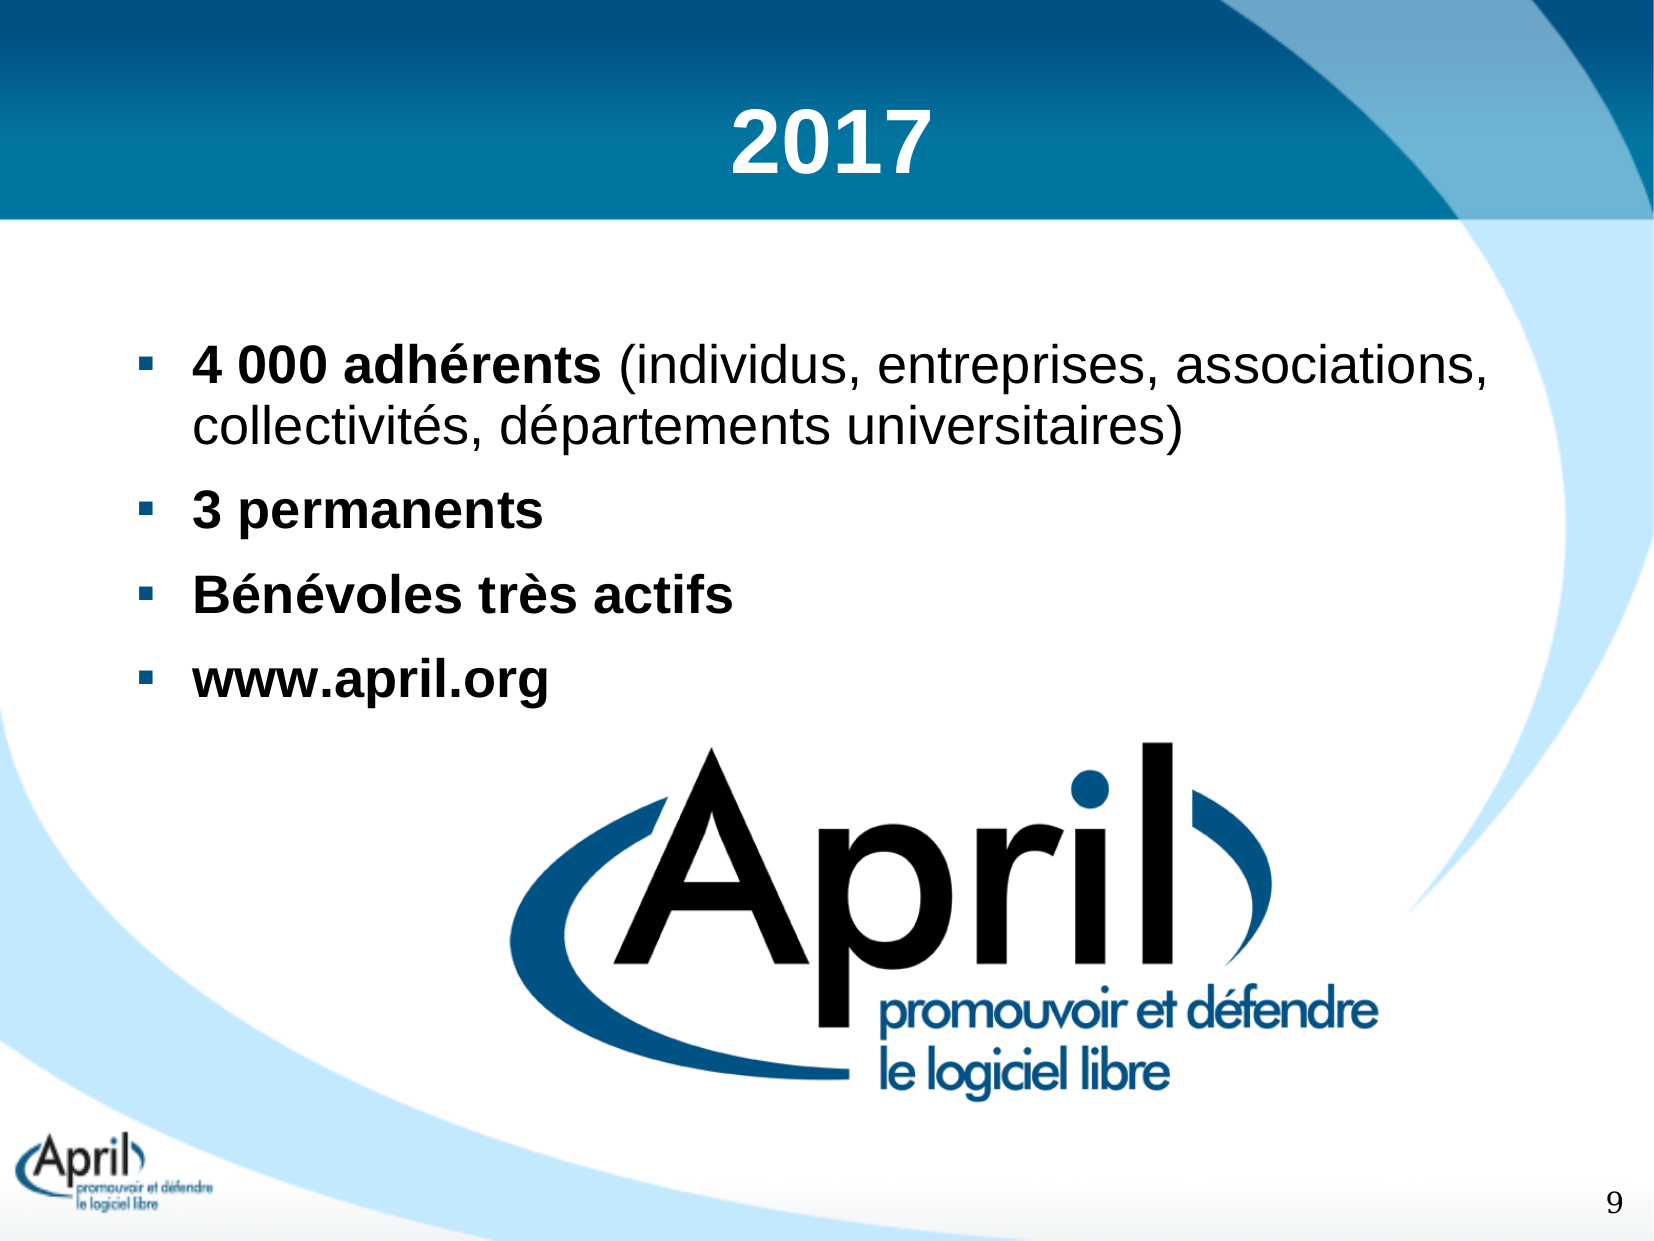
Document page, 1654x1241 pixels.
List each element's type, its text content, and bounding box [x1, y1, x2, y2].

list 4 000 adhérents (individus, entreprises, associations, collectivités, départements universitaires) 3 permanents Bénévoles très actifs www.april.org [121, 250, 1534, 1032]
picture [0, 0, 1654, 1241]
title 2017 [126, 38, 1539, 246]
